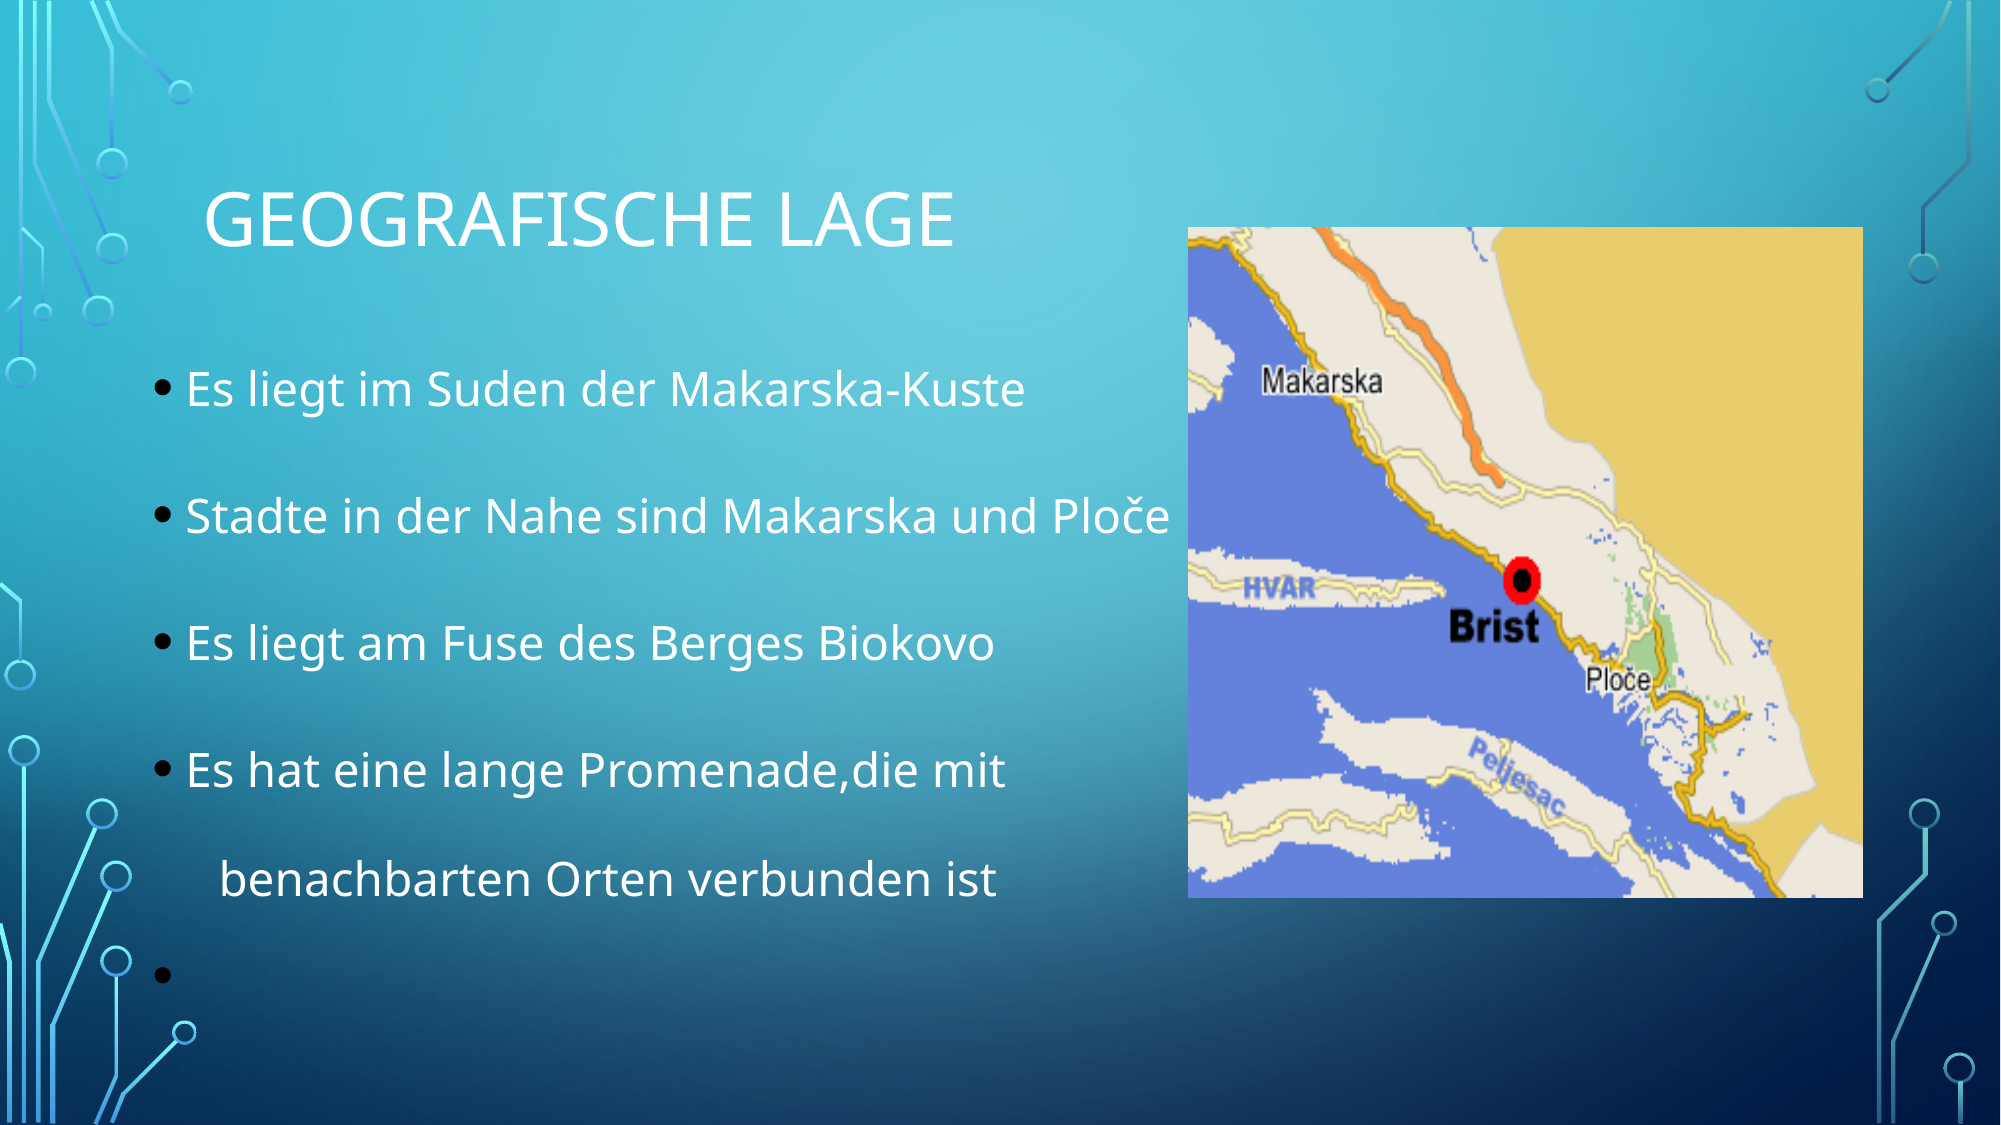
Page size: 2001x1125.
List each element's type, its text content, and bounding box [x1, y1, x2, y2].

list Es liegt im Suden der Makarska-Kuste Stadte in der Nahe sind Makarska und Ploče Es liegt am Fuse des Berges Biokovo Es hat eine lange Promenade,die mit benachbarten Orten verbunden ist [137, 299, 1189, 1014]
picture [1188, 227, 1863, 898]
title Geografische Lage [187, 101, 1813, 299]
